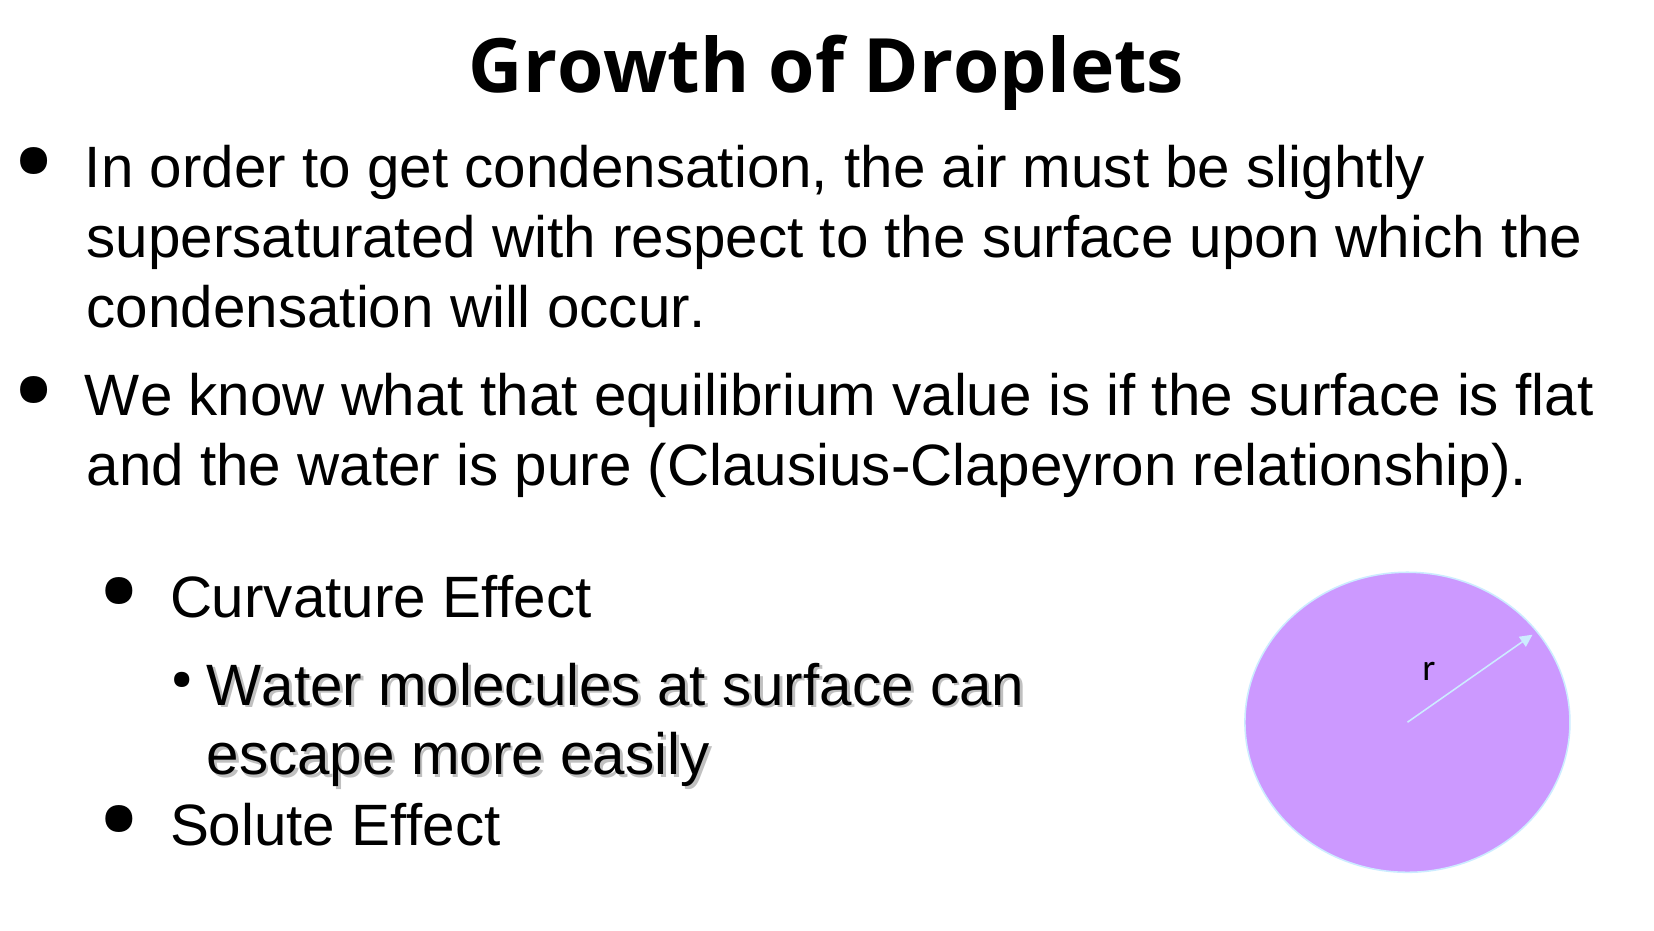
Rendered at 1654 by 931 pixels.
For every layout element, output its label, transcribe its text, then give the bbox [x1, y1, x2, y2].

text_box r [1407, 634, 1458, 696]
text_box [1244, 572, 1570, 873]
title Growth of Droplets [0, 11, 1654, 113]
text_box In order to get condensation, the air must be slightly supersaturated with respect to the surface upon which the condensation will occur. We know what that equilibrium value is if the surface is flat and the water is pure (Clausius-Clapeyron relationship). [0, 121, 1650, 505]
text_box Curvature Effect Water molecules at surface can escape more easily Solute Effect [0, 551, 1125, 865]
